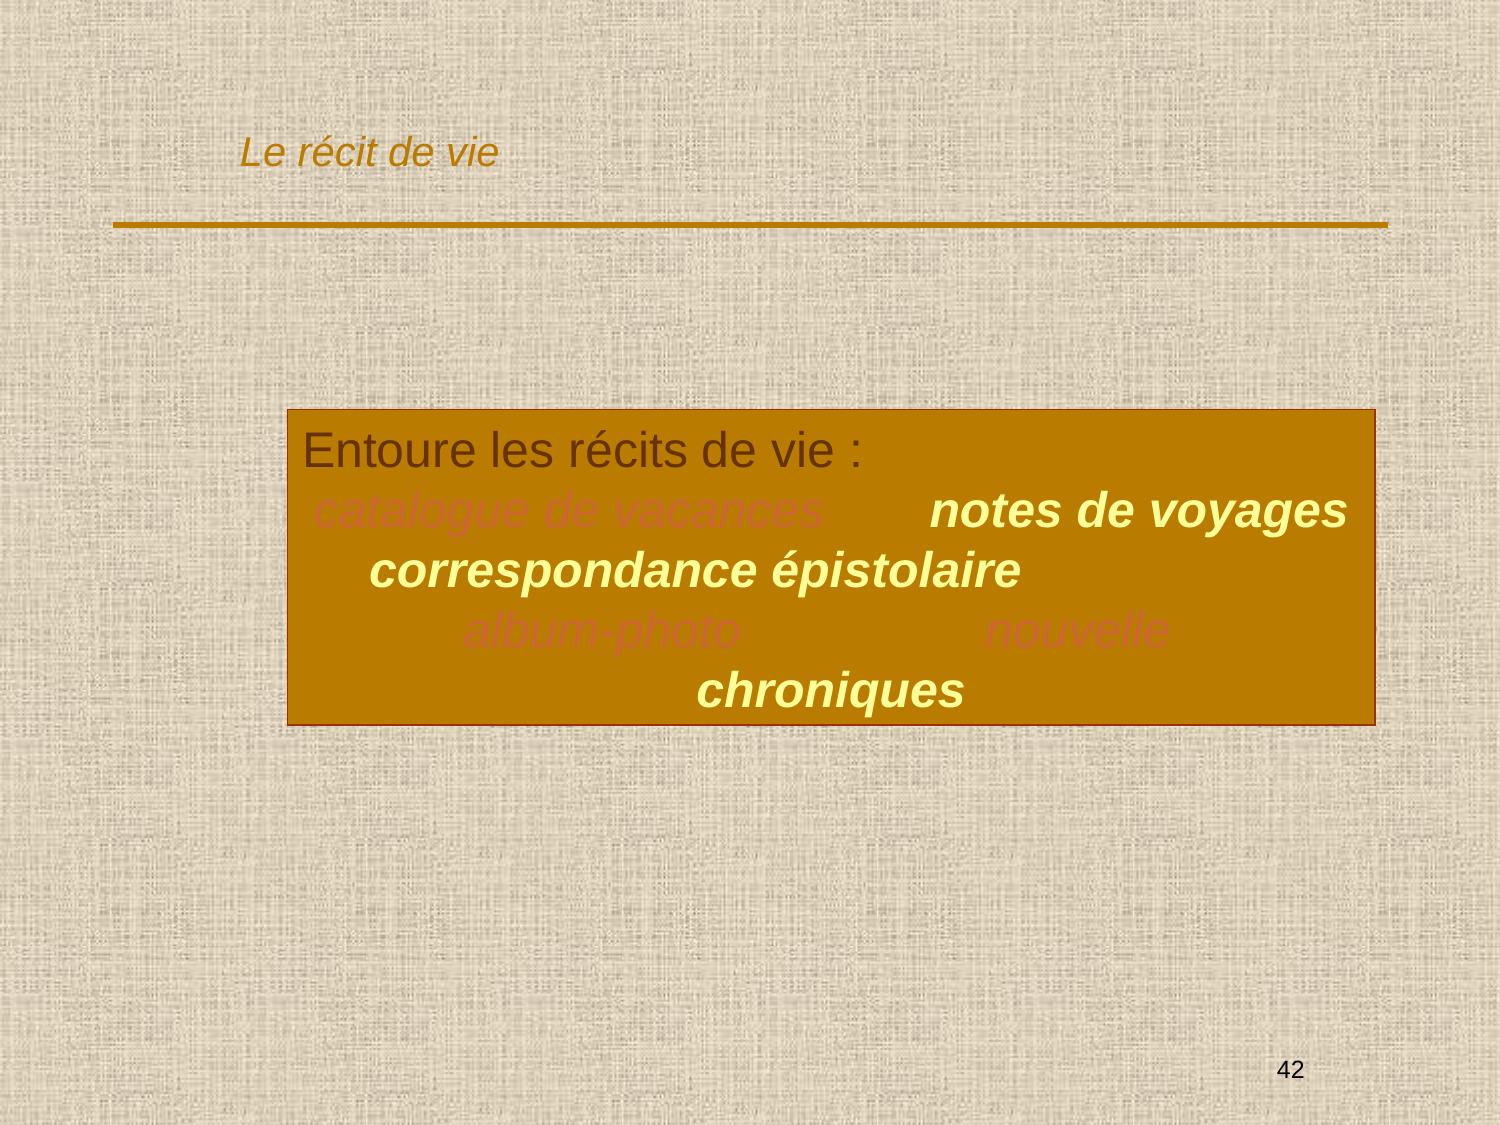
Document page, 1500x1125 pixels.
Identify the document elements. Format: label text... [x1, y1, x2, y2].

picture [0, 0, 1500, 1125]
text_box Entoure les récits de vie : catalogue de vacances notes de voyages correspondance épistolaire album-photo nouvelle chroniques [287, 409, 1375, 725]
text_box Le récit de vie [224, 116, 515, 183]
